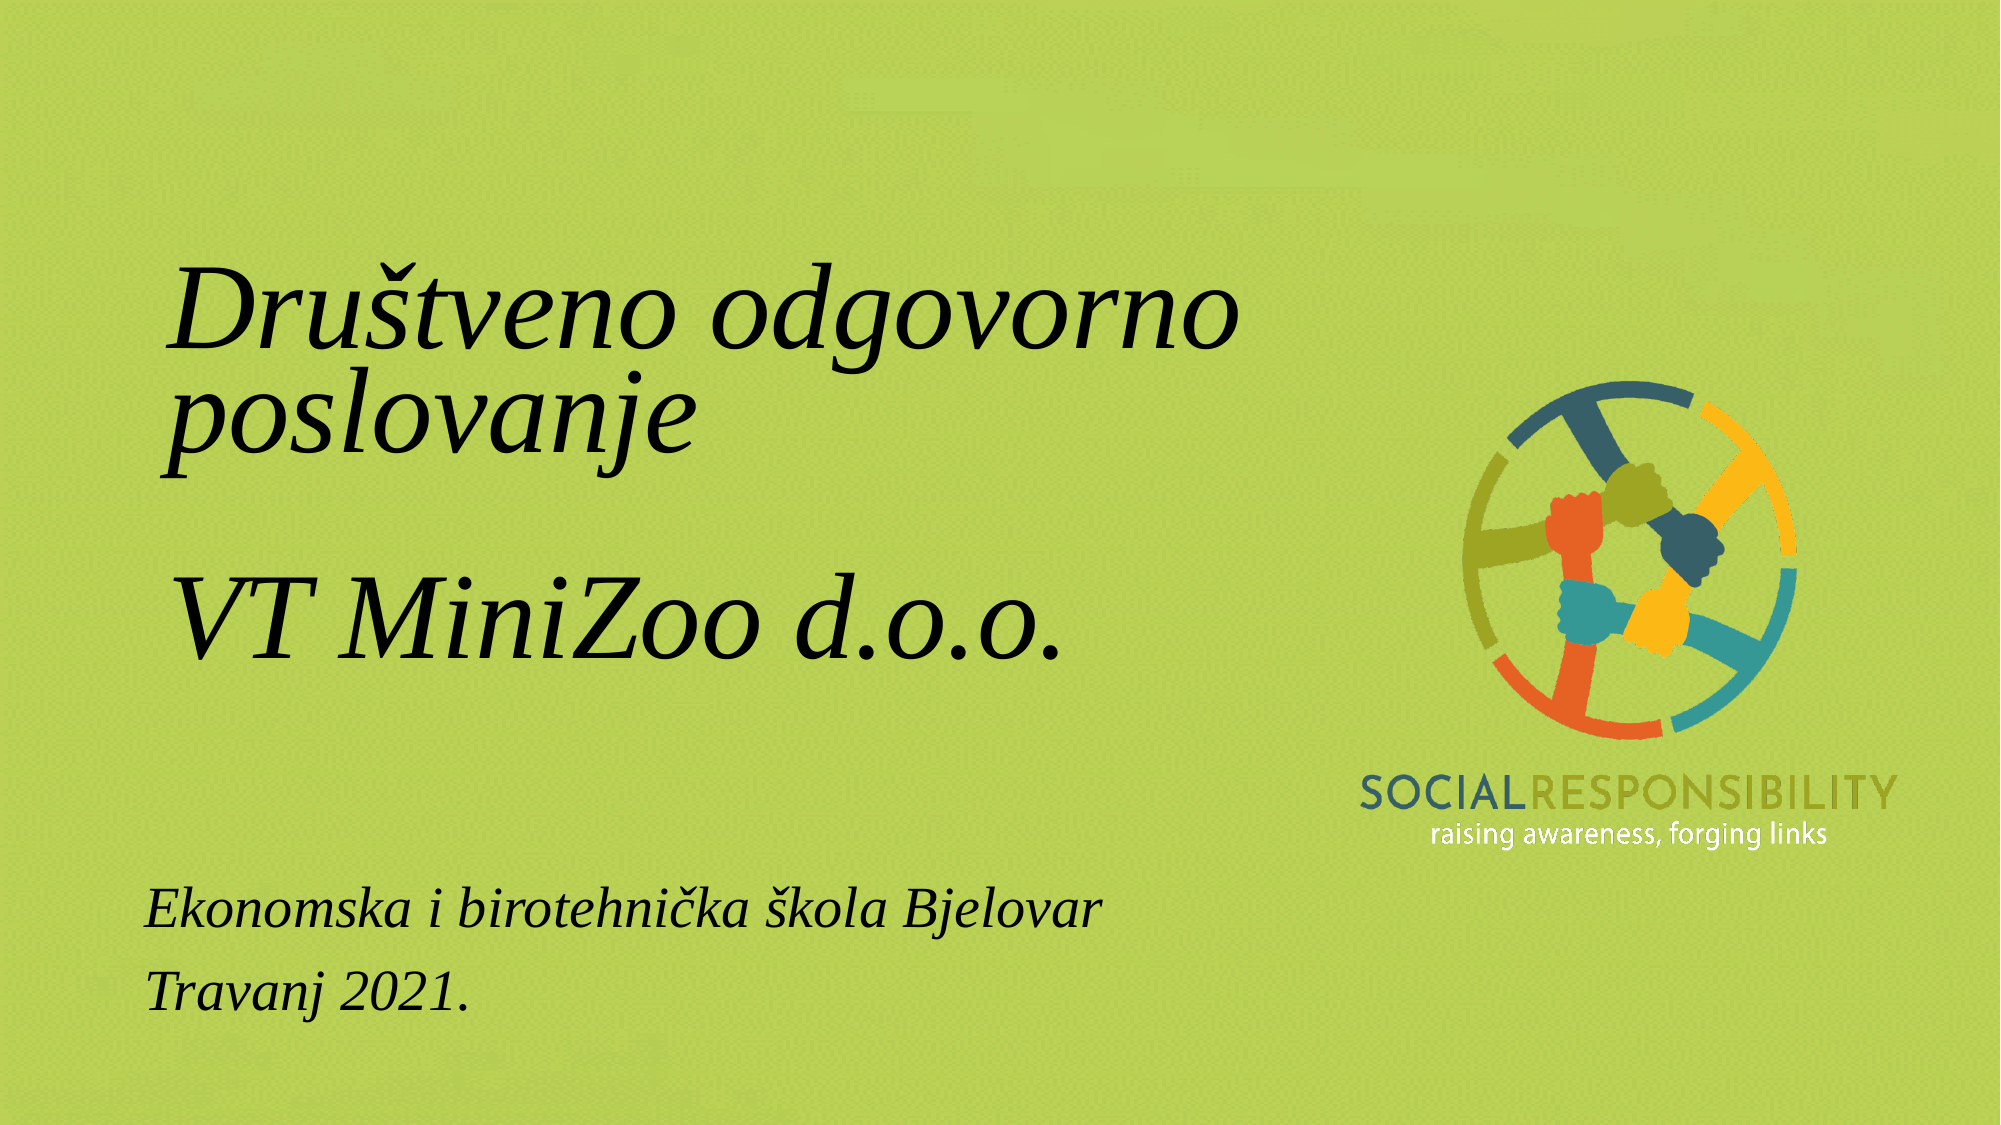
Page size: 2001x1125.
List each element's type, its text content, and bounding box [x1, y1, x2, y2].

text_box Društveno odgovorno poslovanje VT MiniZoo d.o.o. [152, 258, 1653, 693]
picture [0, 0, 2000, 1125]
text_box Ekonomska i birotehnička škola Bjelovar Travanj 2021. [129, 869, 1592, 1055]
